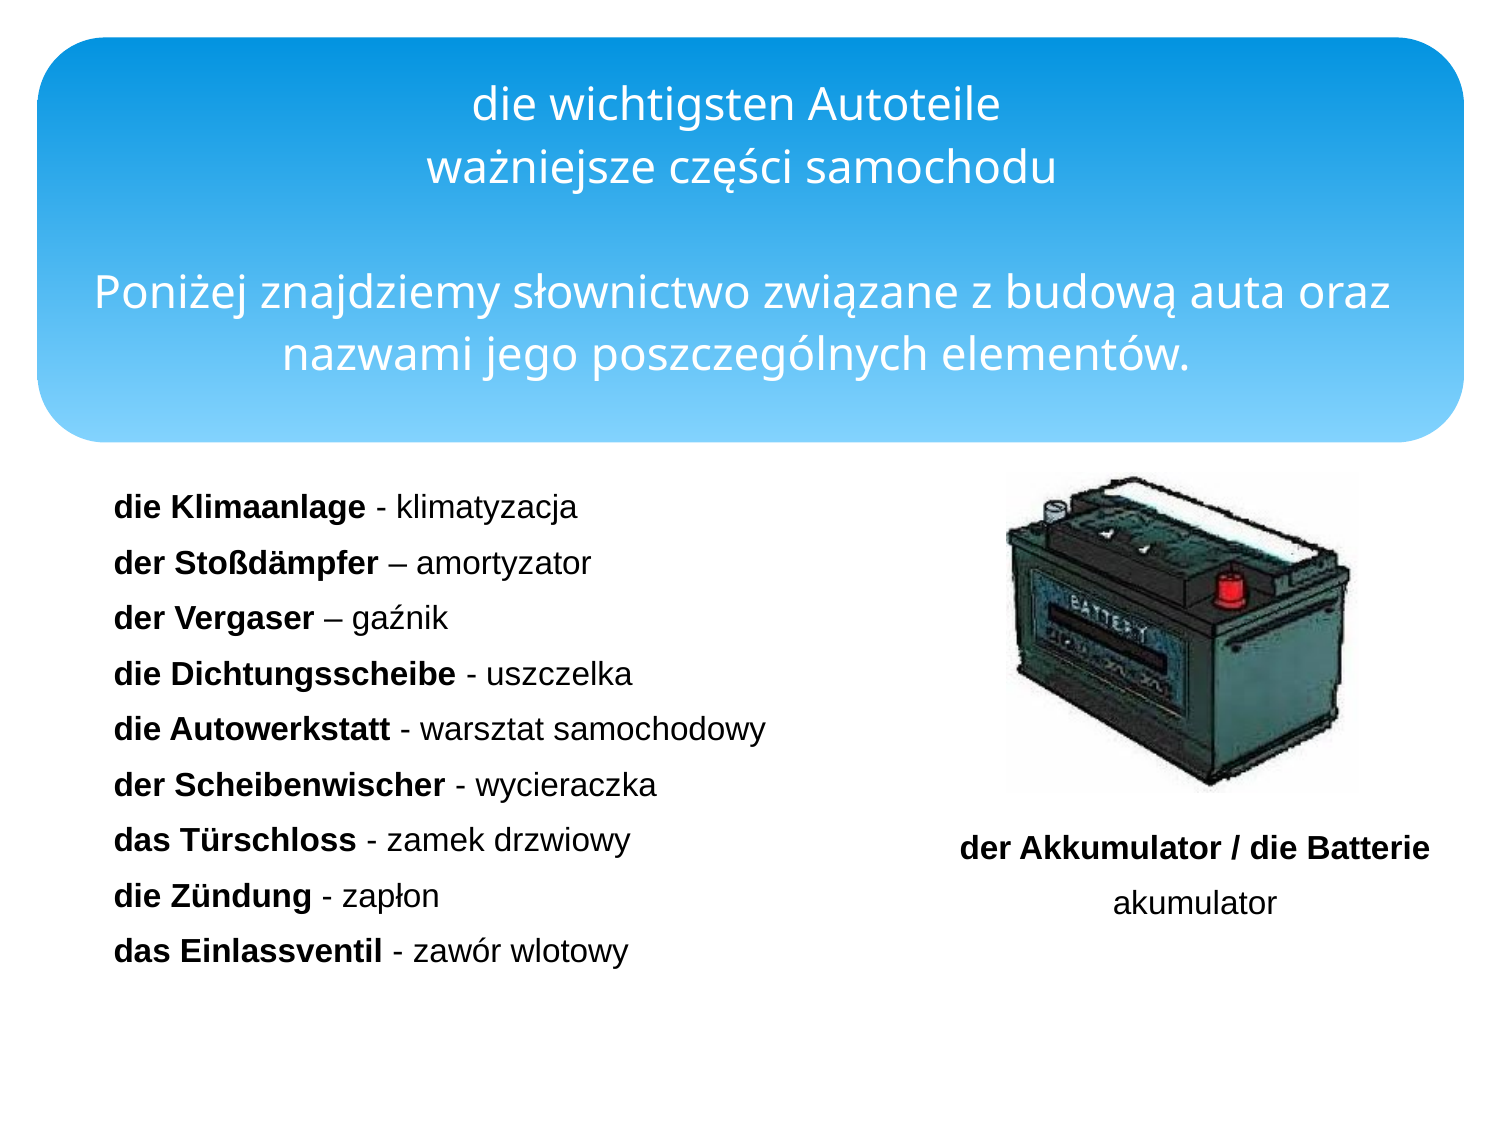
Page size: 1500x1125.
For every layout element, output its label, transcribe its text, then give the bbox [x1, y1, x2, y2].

title die wichtigsten Autoteile ważniejsze części samochodu Poniżej znajdziemy słownictwo związane z budową auta oraz nazwami jego poszczególnych elementów. [67, 88, 1418, 368]
text_box der Akkumulator / die Batterie akumulator [944, 803, 1446, 913]
picture [1006, 472, 1359, 793]
subtitle die Klimaanlage - klimatyzacja der Stoßdämpfer – amortyzator der Vergaser – gaźnik die Dichtungsscheibe - uszczelka die Autowerkstatt - warsztat samochodowy der Scheibenwischer - wycieraczka das Türschloss - zamek drzwiowy die Zündung - zapłon das Einlassventil - zawór wlotowy [113, 424, 1329, 1035]
